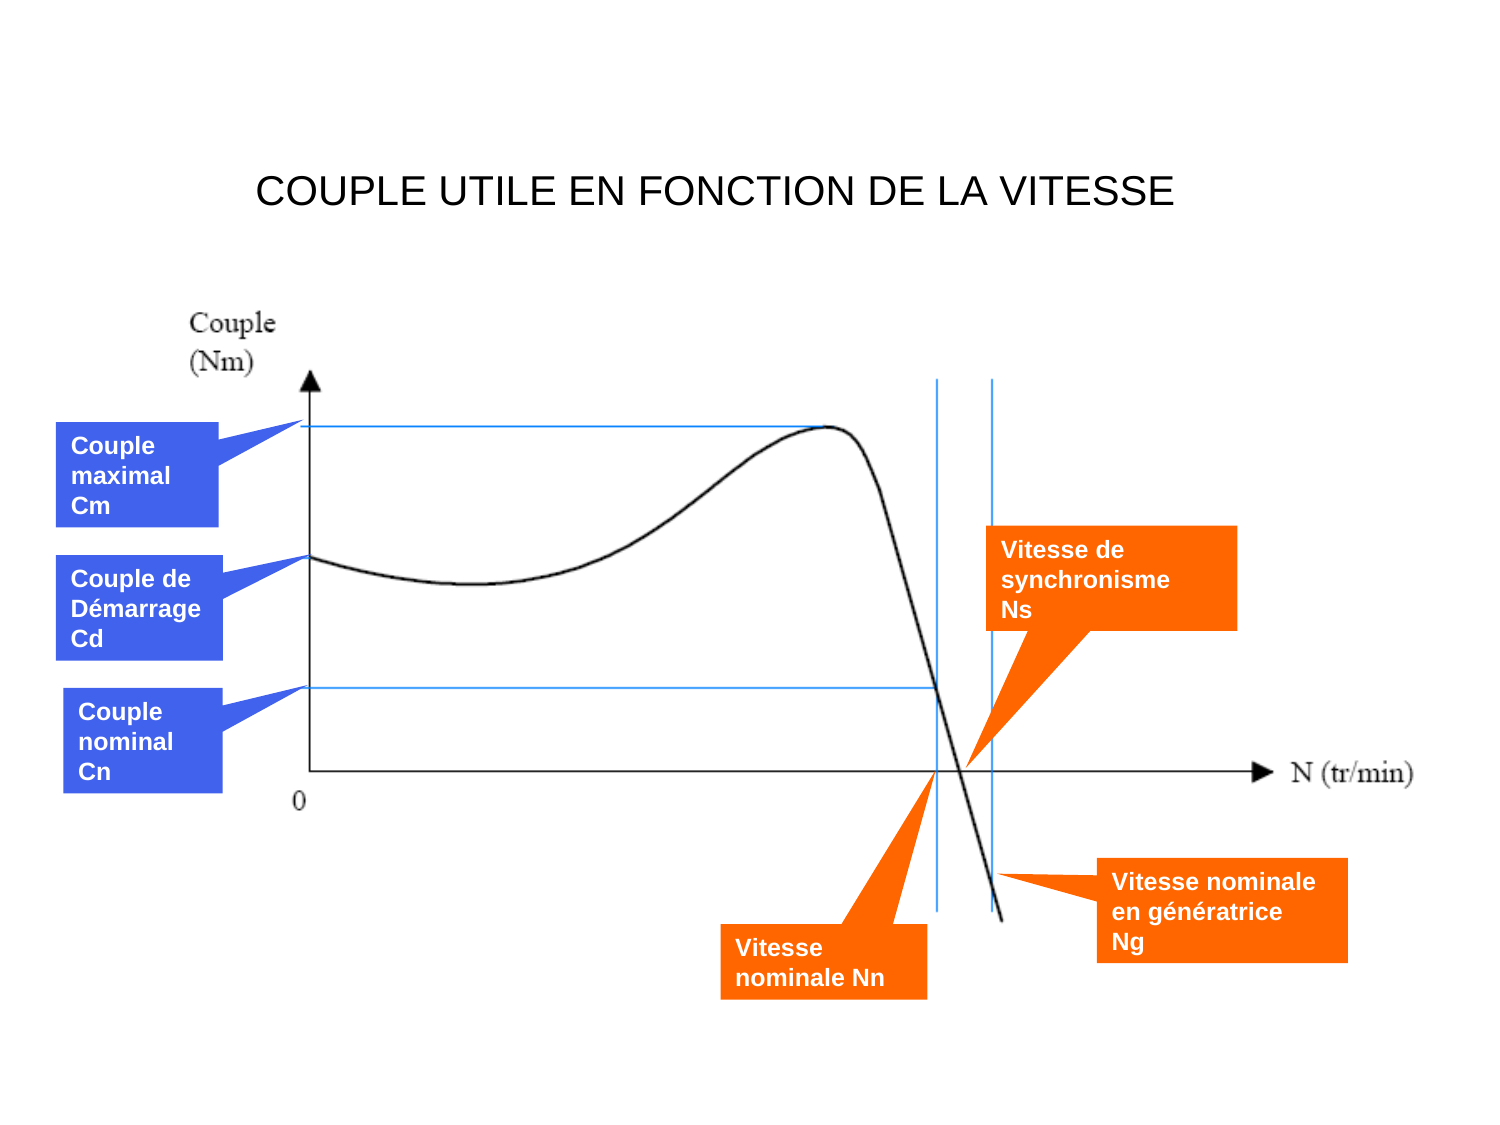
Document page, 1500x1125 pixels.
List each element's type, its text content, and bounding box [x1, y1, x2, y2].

text_box Vitesse nominale Nn [720, 769, 936, 1000]
text_box Vitesse de synchronisme Ns [965, 525, 1238, 769]
text_box Couple maximal Cm [55, 419, 304, 528]
picture [174, 296, 1430, 932]
text_box Vitesse nominale en génératrice Ng [997, 857, 1348, 964]
text_box Couple de Démarrage Cd [55, 553, 313, 661]
text_box COUPLE UTILE EN FONCTION DE LA VITESSE [240, 156, 1191, 222]
text_box Couple nominal Cn [63, 684, 308, 794]
